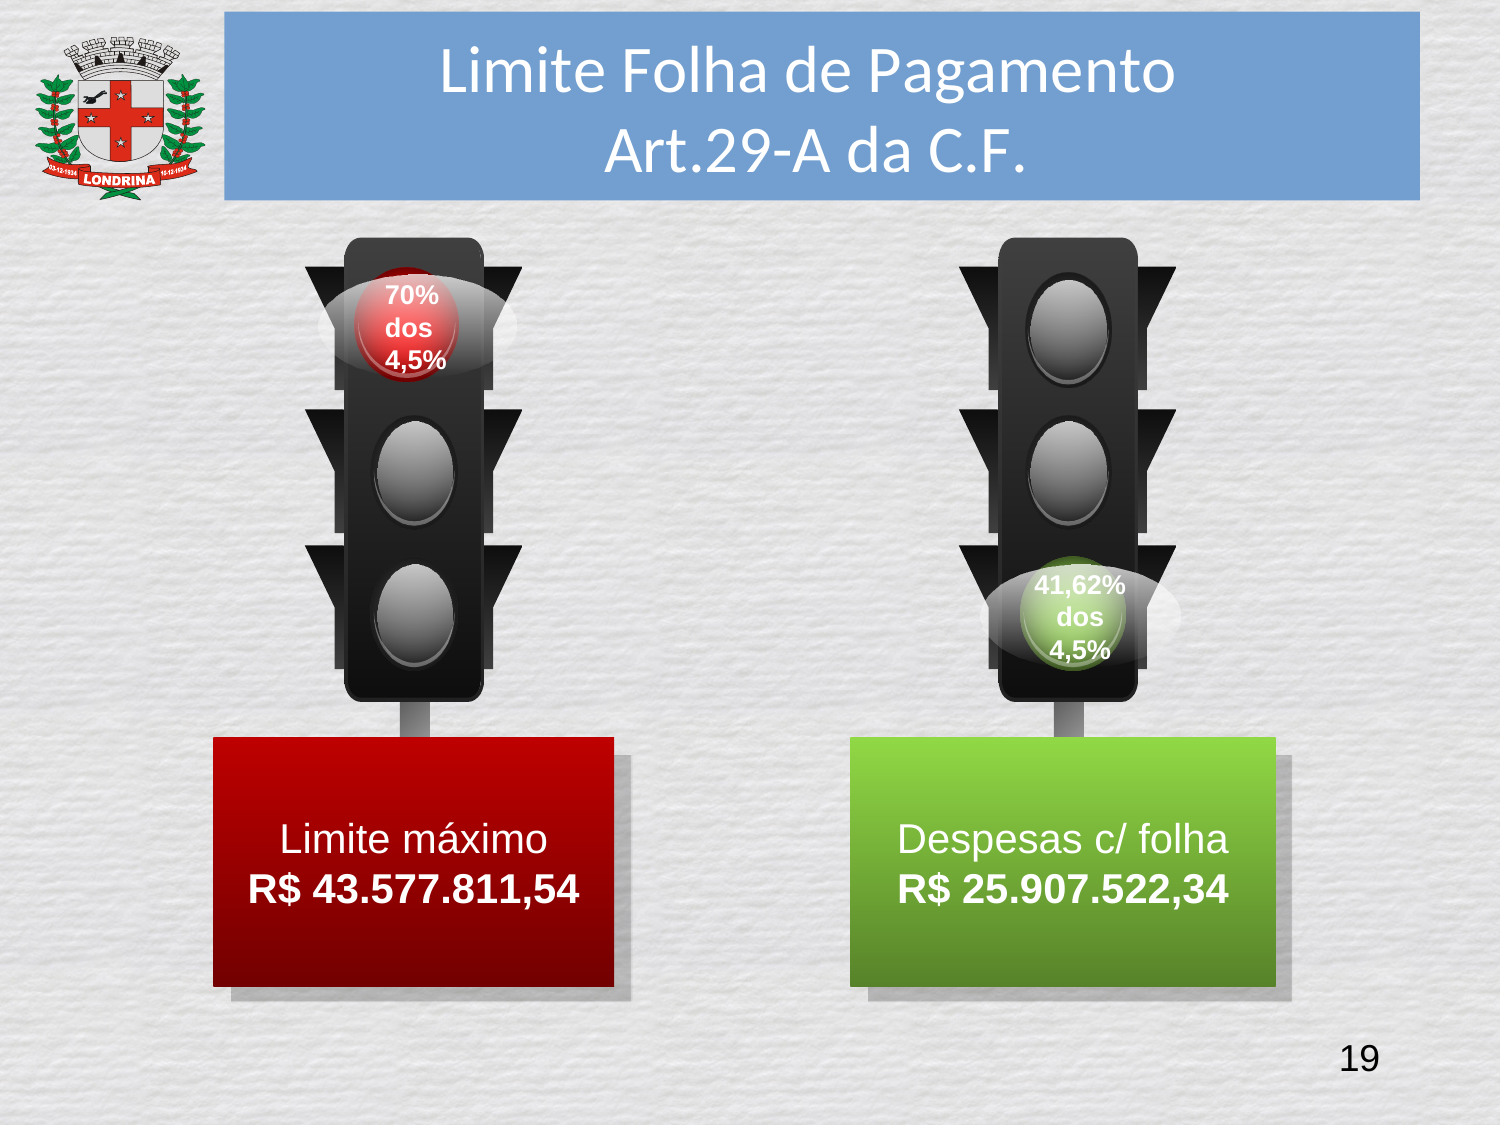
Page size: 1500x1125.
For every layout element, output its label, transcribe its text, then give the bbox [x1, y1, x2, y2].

text_box Limite máximo R$ 43.577.811,54 [213, 737, 615, 987]
text_box [988, 637, 1147, 737]
text_box [304, 355, 523, 737]
picture [0, 0, 1500, 1125]
text_box Limite Folha de Pagamento Art.29-A da C.F. [224, 11, 1420, 201]
text_box Despesas c/ folha R$ 25.907.522,34 [850, 737, 1276, 987]
text_box 70% dos 4,5% [318, 274, 517, 378]
text_box [304, 237, 523, 308]
text_box <número> [1323, 1027, 1500, 1098]
text_box 41,62% dos 4,5% [980, 564, 1181, 668]
text_box [958, 237, 1177, 600]
